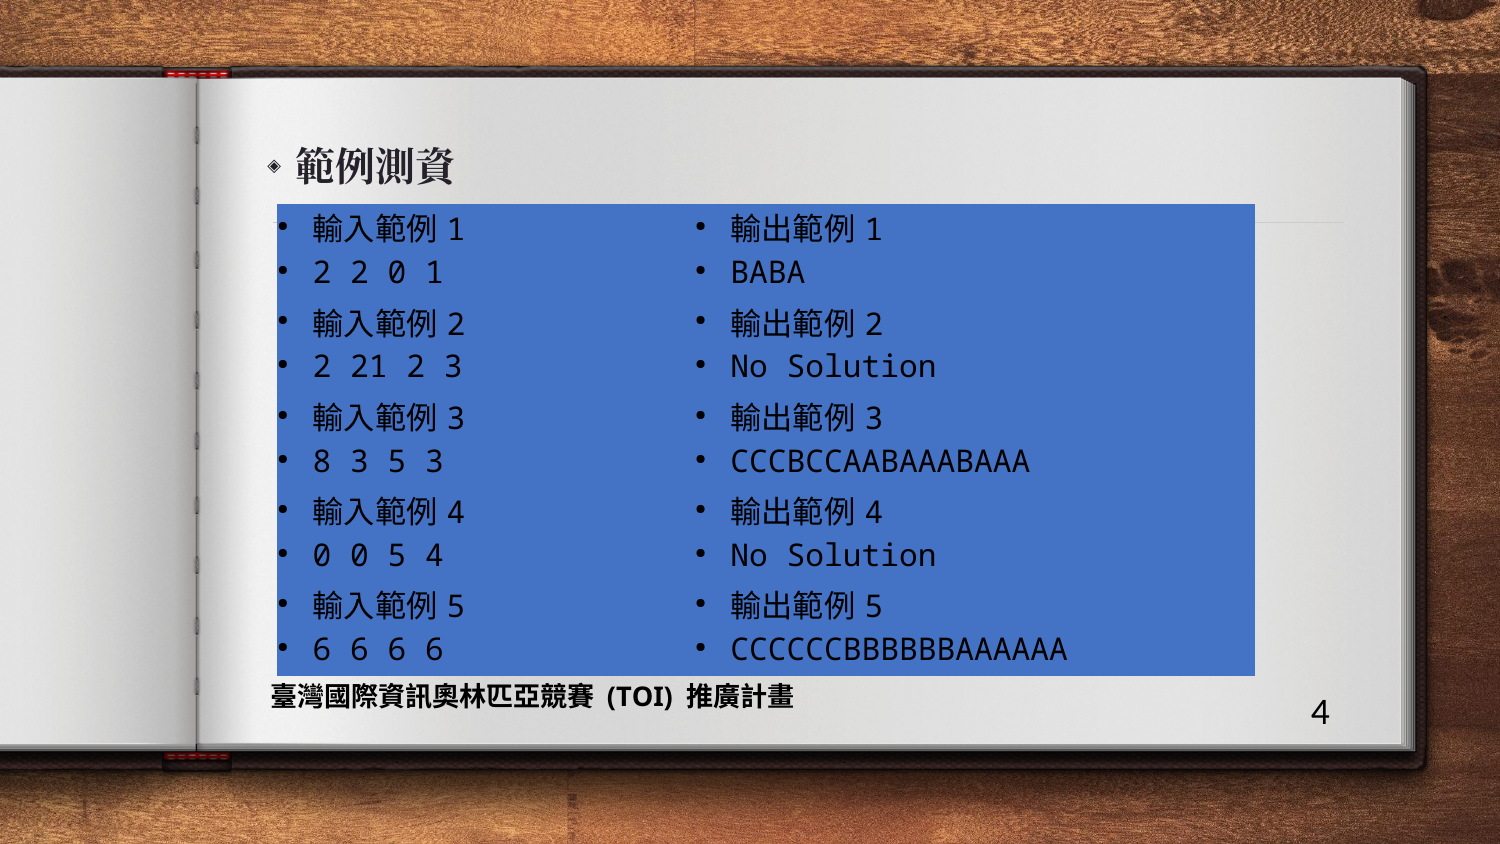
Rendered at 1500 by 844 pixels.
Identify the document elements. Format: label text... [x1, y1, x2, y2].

table_cell 輸入範例3 8 3 5 3 [277, 393, 695, 487]
table_cell 輸入範例2 2 21 2 3 [277, 299, 695, 393]
table_cell 輸出範例2 No Solution [695, 299, 1255, 393]
table_cell 輸入範例4 0 0 5 4 [277, 487, 695, 582]
table_header 輸出範例1 BABA [695, 204, 1255, 299]
table_cell 輸出範例4 No Solution [695, 487, 1255, 582]
text_box [1295, 672, 1386, 737]
table_cell 輸入範例5 6 6 6 6 [277, 582, 695, 676]
table_header 輸入範例1 2 2 0 1 [277, 204, 695, 299]
table_cell 輸出範例3 CCCBCCAABAAABAAA [695, 393, 1255, 487]
table_cell 輸出範例5 CCCCCCBBBBBBAAAAAA [695, 582, 1255, 676]
list 範例測資 [252, 126, 1194, 205]
